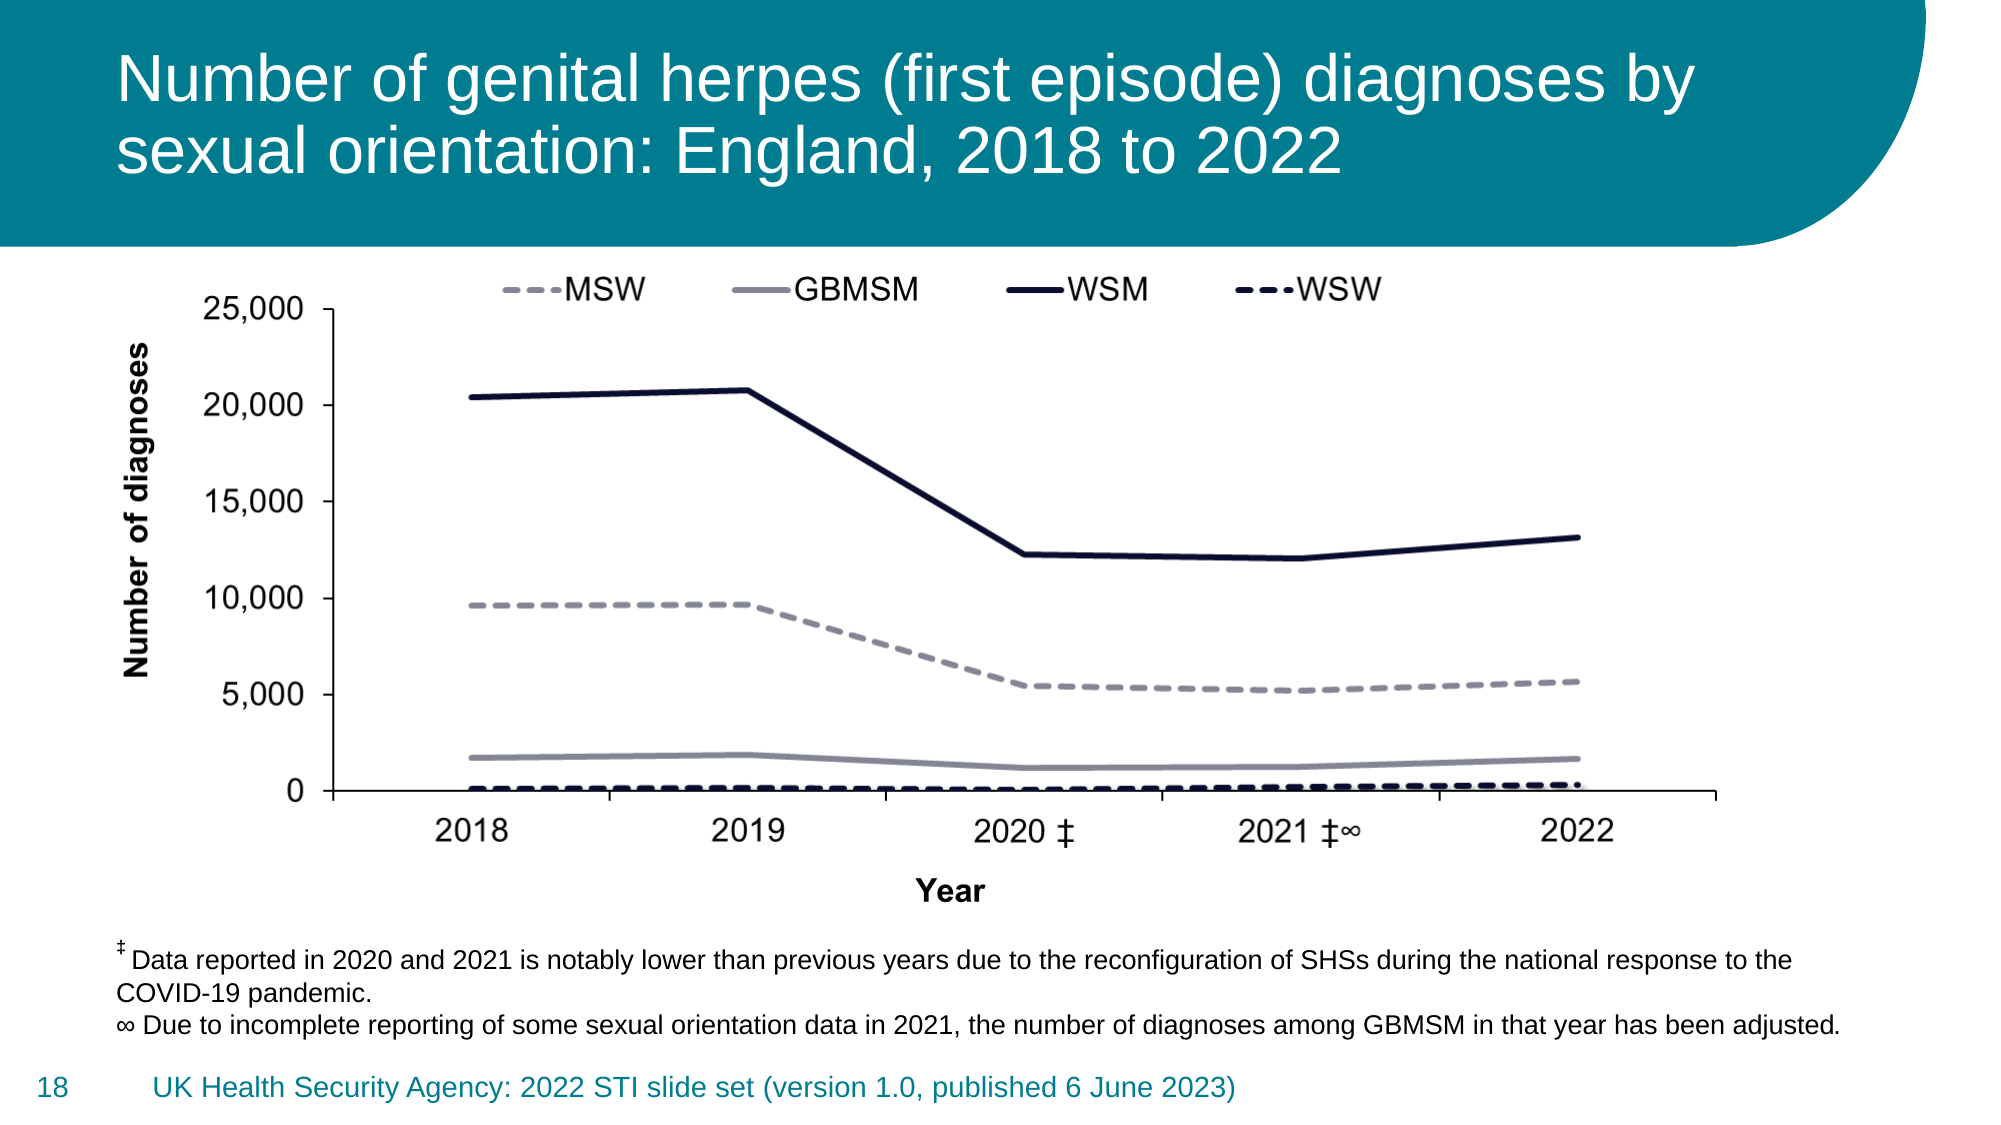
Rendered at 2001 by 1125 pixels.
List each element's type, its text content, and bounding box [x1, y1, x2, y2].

text_box ‡ Data reported in 2020 and 2021 is notably lower than previous years due to the reconfiguration of SHSs during the national response to the COVID-19 pandemic. ∞ Due to incomplete reporting of some sexual orientation data in 2021, the number of diagnoses among GBMSM in that year has been adjusted. [101, 927, 1891, 1042]
picture [99, 260, 1743, 926]
title Number of genital herpes (first episode) diagnoses by sexual orientation: England, 2018 to 2022 [101, 35, 1814, 196]
text_box [21, 1056, 120, 1117]
text_box UK Health Security Agency: 2022 STI slide set (version 1.0, published 6 June 2023) [137, 1056, 1780, 1116]
